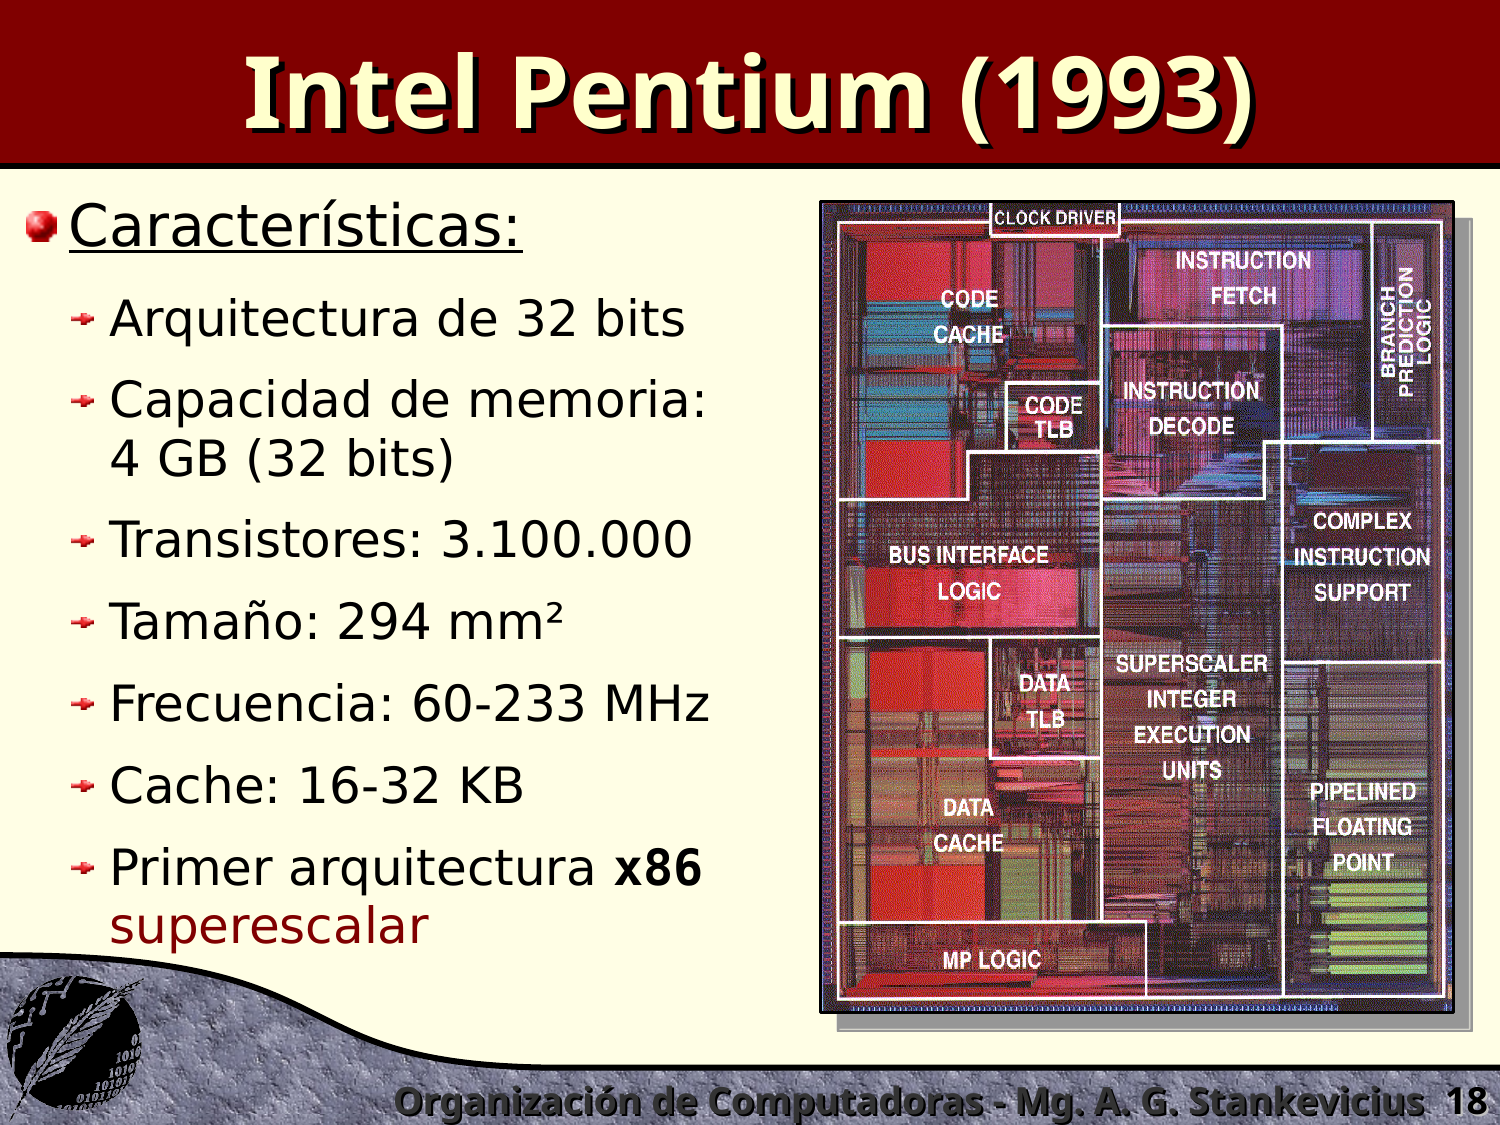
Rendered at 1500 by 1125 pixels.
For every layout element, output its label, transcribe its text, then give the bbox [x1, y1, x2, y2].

picture [802, 1100, 806, 1110]
list Características: Arquitectura de 32 bits Capacidad de memoria: 4 GB (32 bits) Transistores: 3.100.000 Tamaño: 294 mm² Frecuencia: 60-233 MHz Cache: 16-32 KB Primer arquitectura x86 superescalar [11, 192, 1486, 959]
picture [448, 1100, 455, 1110]
title Intel Pentium (1993) [15, 5, 1485, 160]
picture [0, 959, 1500, 1125]
picture [1058, 1100, 1065, 1110]
picture [822, 203, 1452, 1012]
